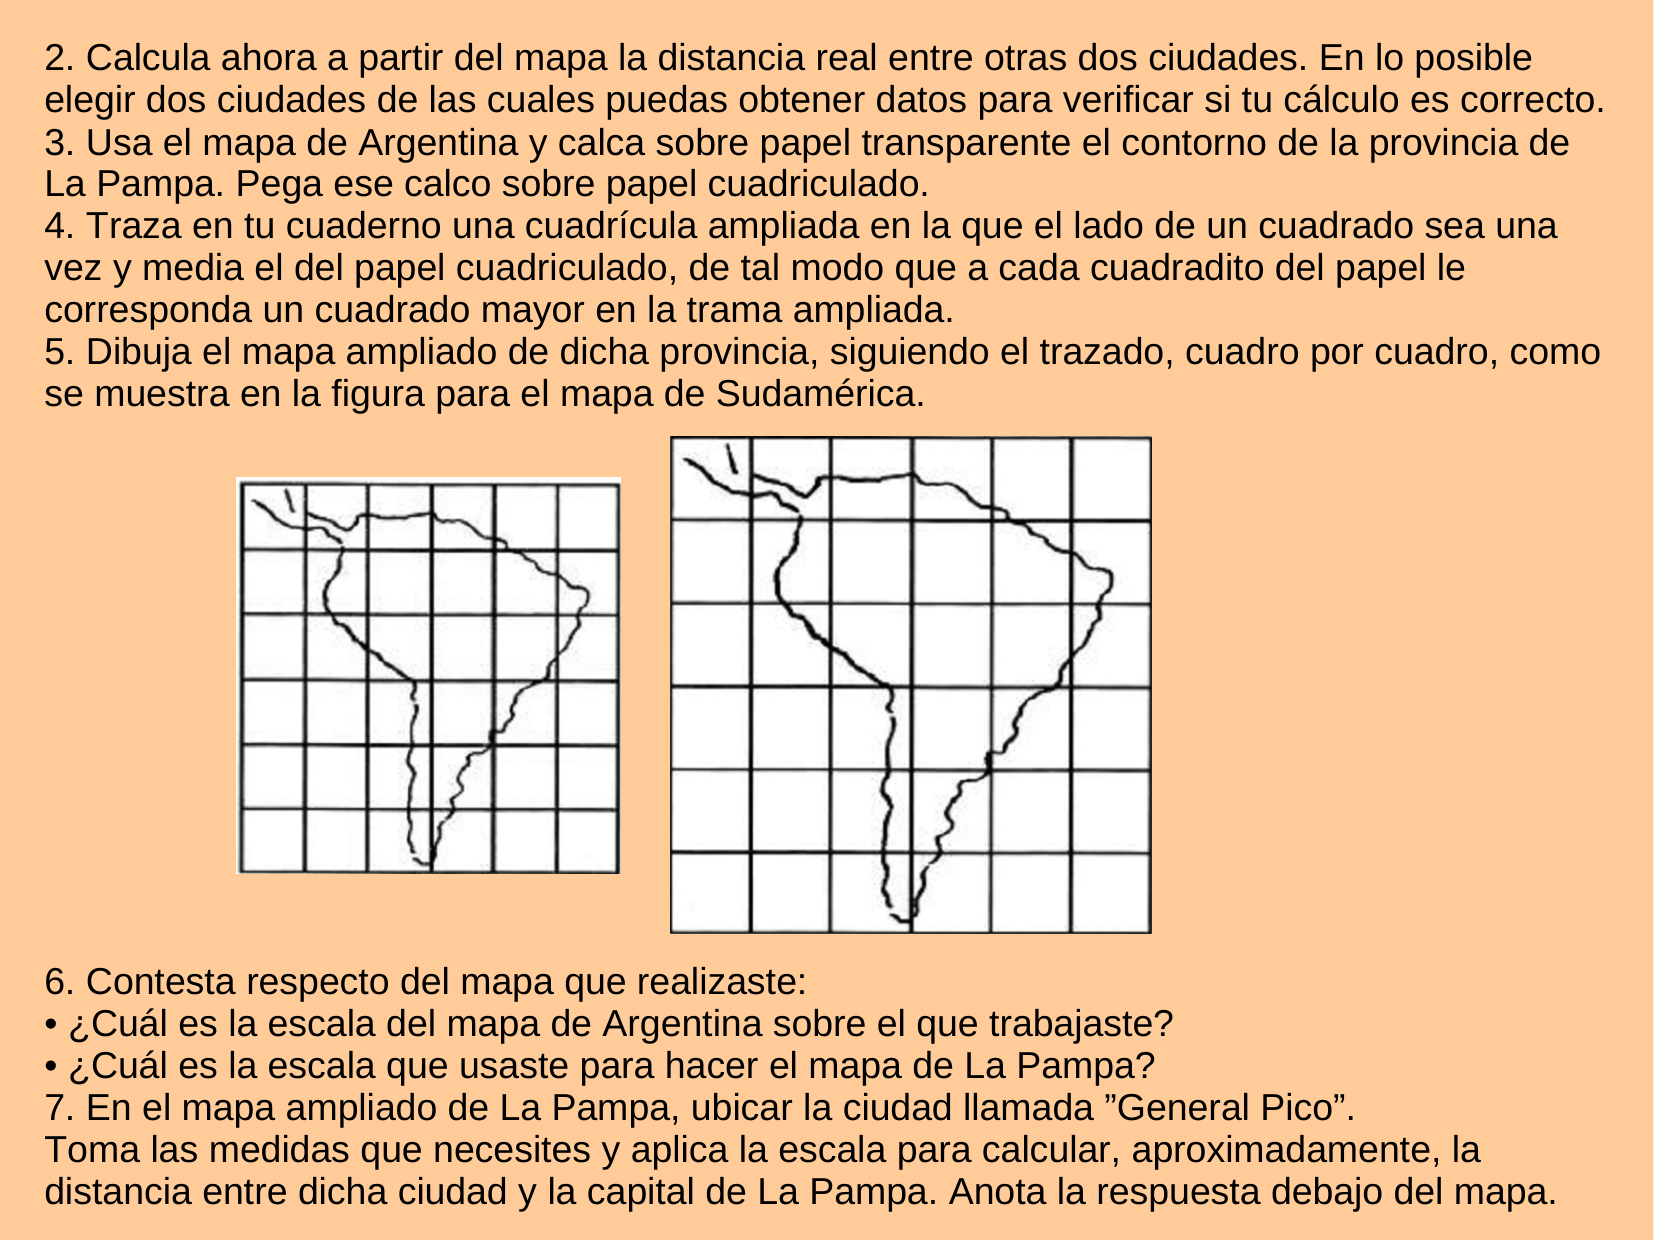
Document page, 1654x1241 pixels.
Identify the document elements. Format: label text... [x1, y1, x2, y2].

picture [236, 477, 621, 875]
picture [670, 436, 1152, 934]
text_box 2. Calcula ahora a partir del mapa la distancia real entre otras dos ciudades. En lo posible elegir dos ciudades de las cuales puedas obtener datos para verificar si tu cálculo es correcto. 3. Usa el mapa de Argentina y calca sobre papel transparente el contorno de la provincia de La Pampa. Pega ese calco sobre papel cuadriculado. 4. Traza en tu cuaderno una cuadrícula ampliada en la que el lado de un cuadrado sea una vez y media el del papel cuadriculado, de tal modo que a cada cuadradito del papel le corresponda un cuadrado mayor en la trama ampliada. 5. Dibuja el mapa ampliado de dicha provincia, siguiendo el trazado, cuadro por cuadro, como se muestra en la figura para el mapa de Sudamérica. 6. Contesta respecto del mapa que realizaste: • ¿Cuál es la escala del mapa de Argentina sobre el que trabajaste? • ¿Cuál es la escala que usaste para hacer el mapa de La Pampa? 7. En el mapa ampliado de La Pampa, ubicar la ciudad llamada ”General Pico”. Toma las medidas que necesites y aplica la escala para calcular, aproximadamente, la distancia entre dicha ciudad y la capital de La Pampa. Anota la respuesta debajo del mapa. [29, 29, 1625, 1222]
